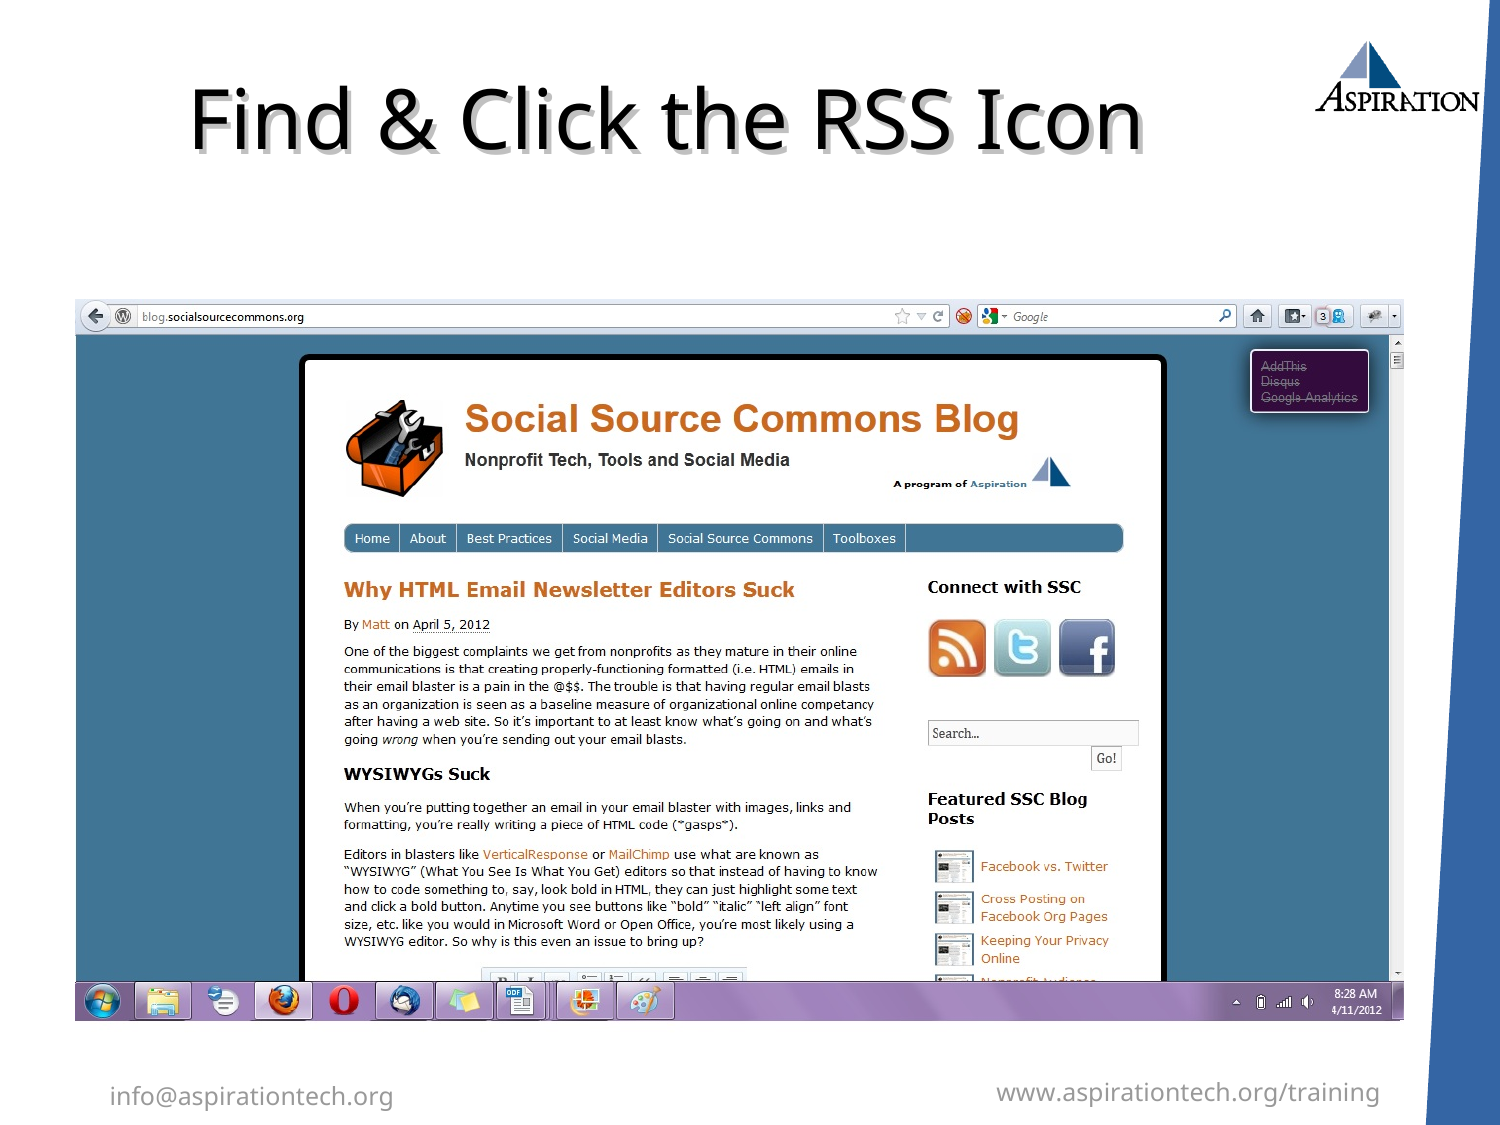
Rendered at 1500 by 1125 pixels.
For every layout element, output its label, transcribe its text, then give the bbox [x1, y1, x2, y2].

picture [75, 299, 1404, 1047]
picture [1315, 41, 1480, 120]
title Find & Click the RSS Icon [49, 19, 1284, 206]
